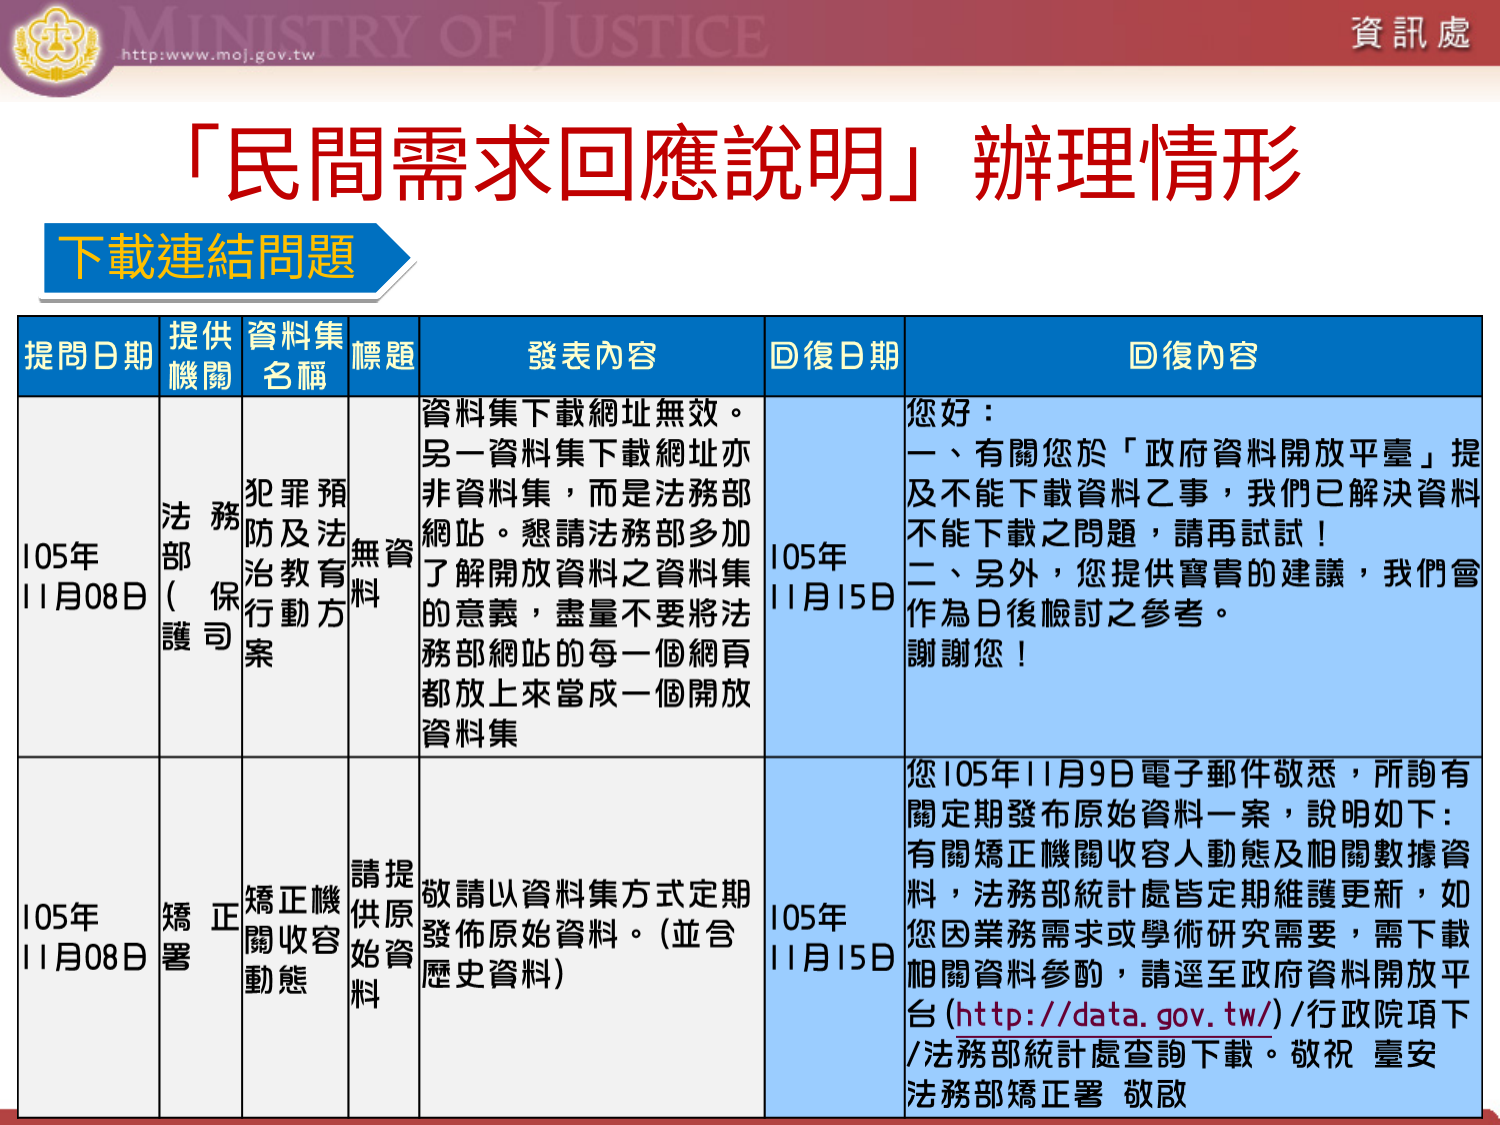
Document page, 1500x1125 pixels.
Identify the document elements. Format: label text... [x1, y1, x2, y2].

text_box 下載連結問題 [41, 217, 491, 294]
text_box 「民間需求回應說明」辦理情形 [123, 103, 1333, 220]
picture [17, 306, 1483, 1125]
text_box -12- [1483, 1070, 1488, 1109]
